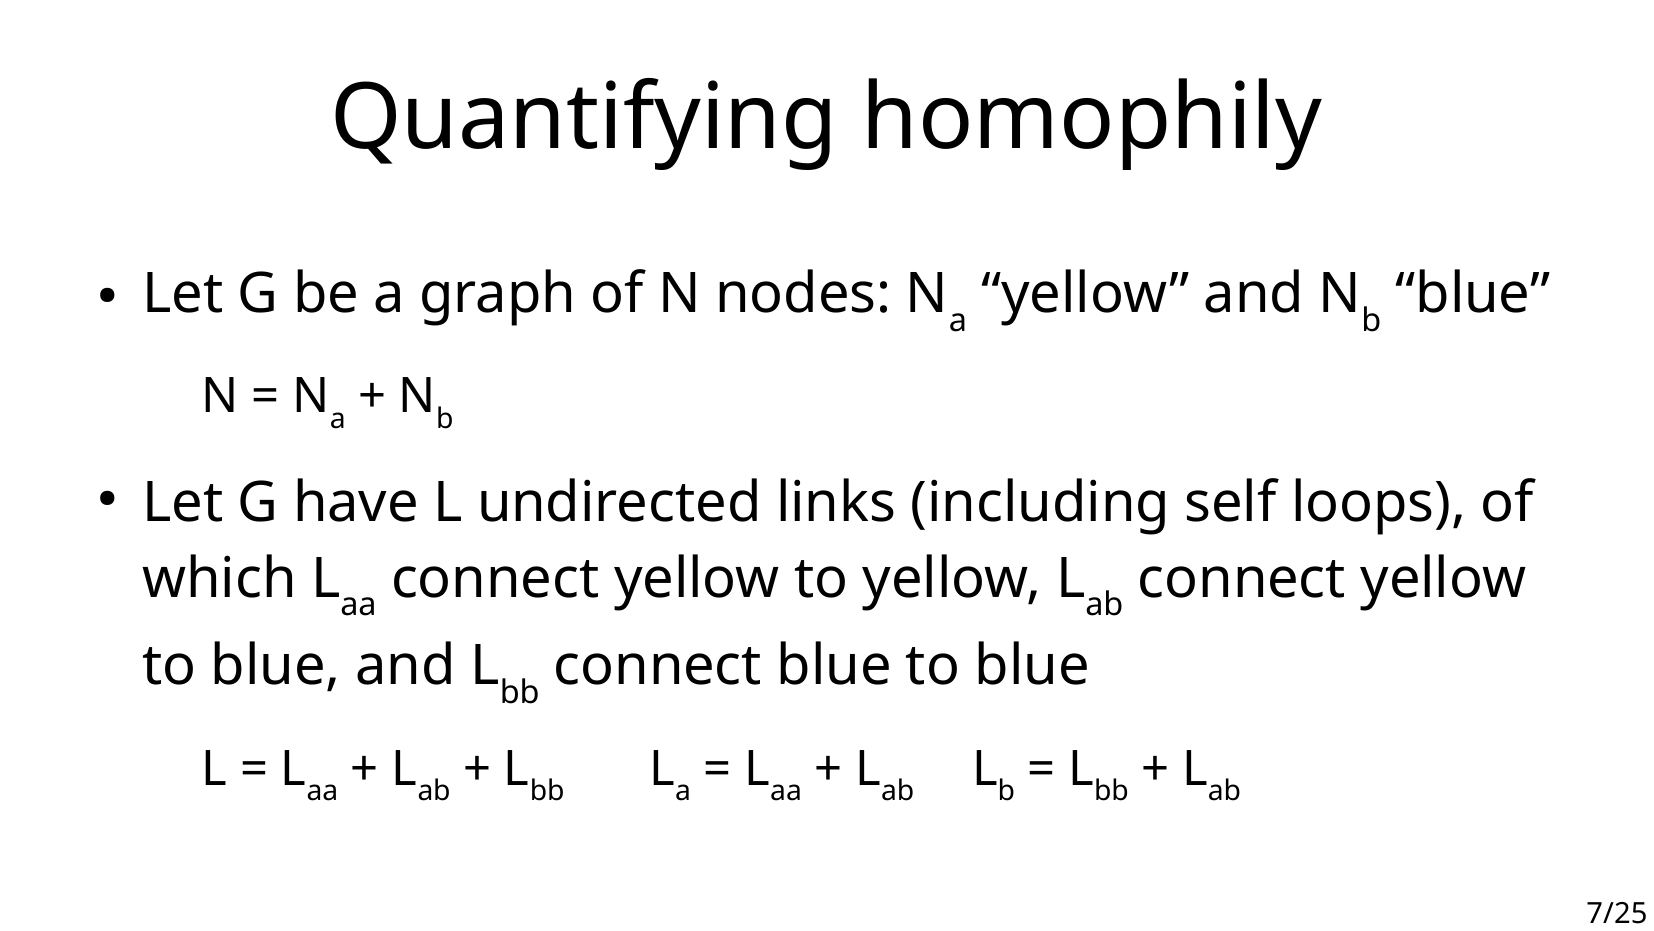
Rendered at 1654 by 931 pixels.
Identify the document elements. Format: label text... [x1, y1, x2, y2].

title Quantifying homophily [82, 1, 1571, 226]
list Let G be a graph of N nodes: Na “yellow” and Nb “blue” N = Na + Nb Let G have L undirected links (including self loops), of which Laa connect yellow to yellow, Lab connect yellow to blue, and Lbb connect blue to blue L = Laa + Lab + Lbb La = Laa + Lab Lb = Lbb + Lab [82, 253, 1571, 871]
